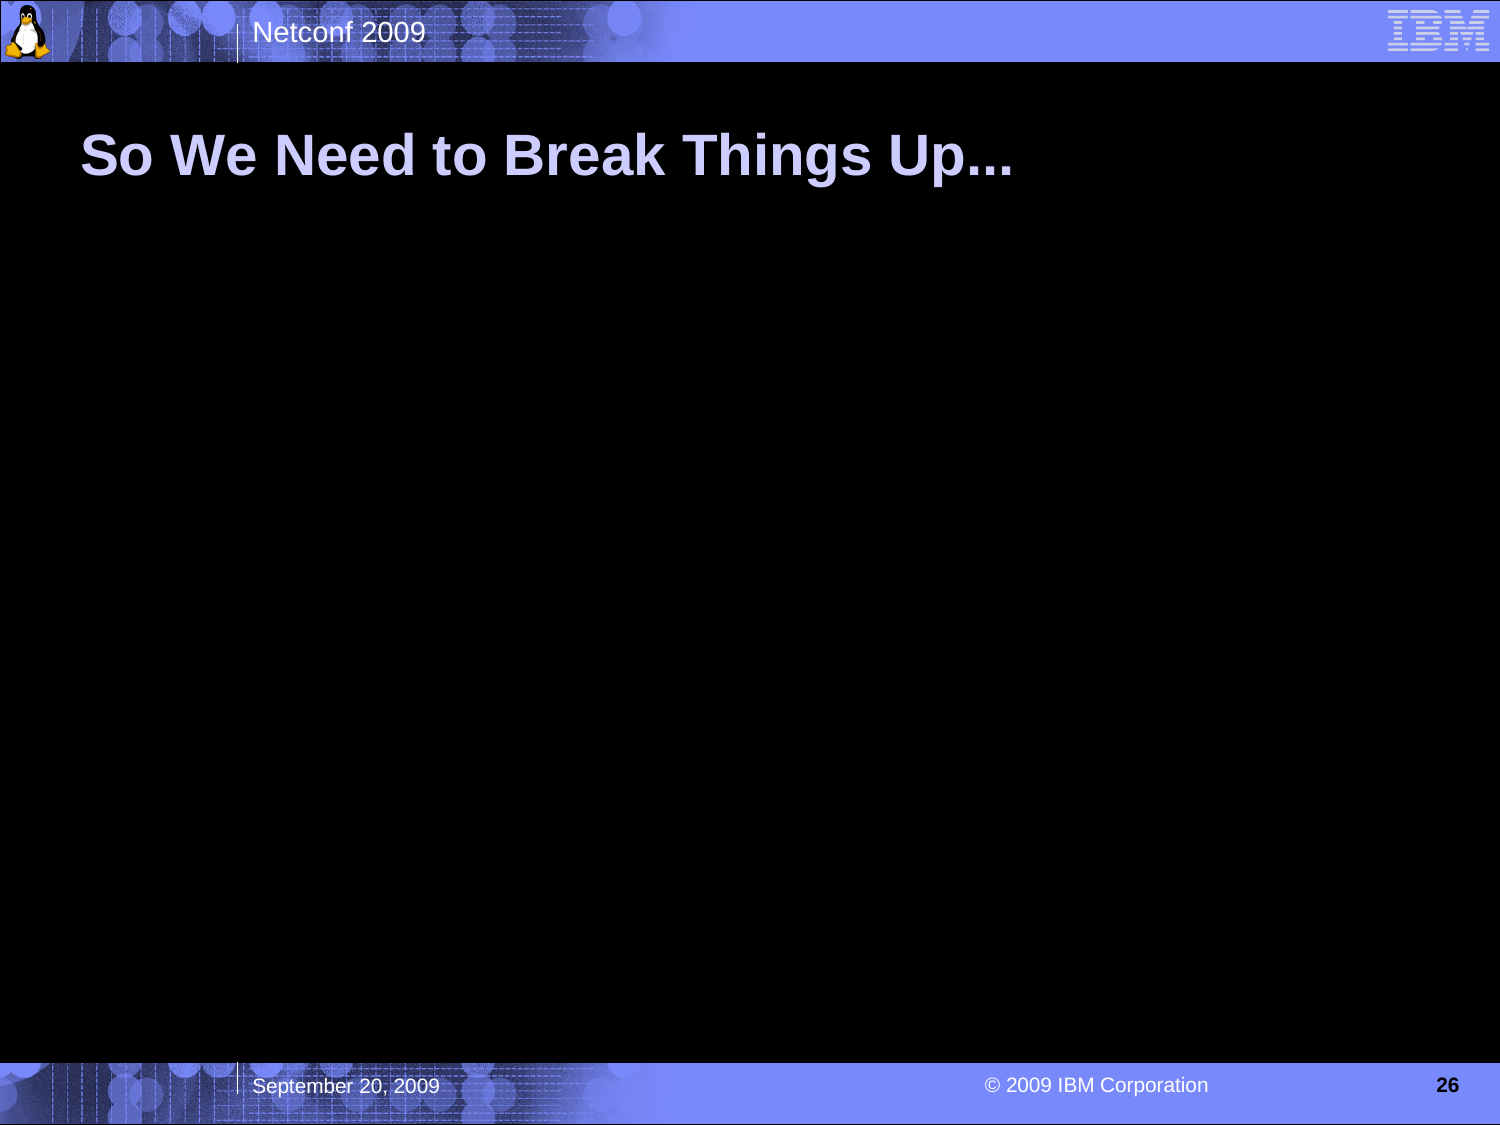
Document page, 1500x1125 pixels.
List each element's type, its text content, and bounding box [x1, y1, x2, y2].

picture [0, 1063, 1500, 1124]
picture [1, 1, 1500, 62]
title So We Need to Break Things Up... [79, 124, 1433, 192]
